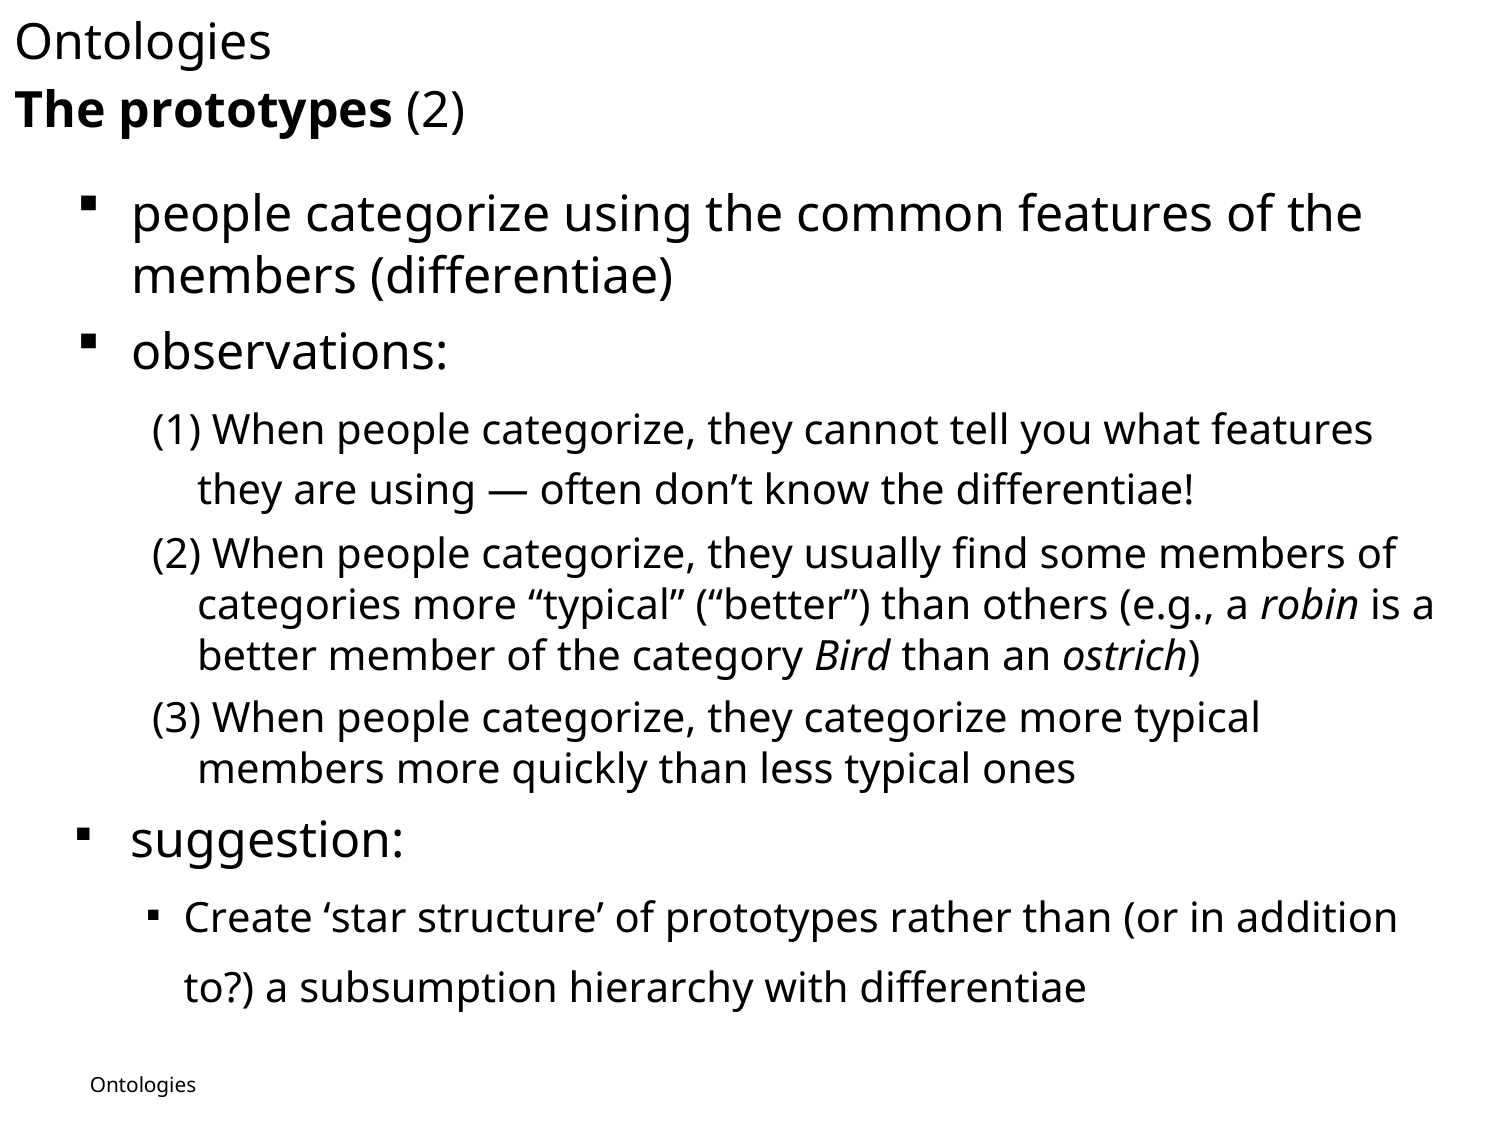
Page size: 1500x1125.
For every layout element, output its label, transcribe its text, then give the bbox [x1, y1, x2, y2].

list people categorize using the common features of the members (differentiae) observations: (1) When people categorize, they cannot tell you what features they are using — often don’t know the differentiae! (2) When people categorize, they usually find some members of categories more “typical” (“better”) than others (e.g., a robin is a better member of the category Bird than an ostrich) (3) When people categorize, they categorize more typical members more quickly than less typical ones suggestion: Create ‘star structure’ of prototypes rather than (or in addition to?) a subsumption hierarchy with differentiae [62, 174, 1463, 1014]
title Ontologies The prototypes (2) [0, 0, 1400, 150]
